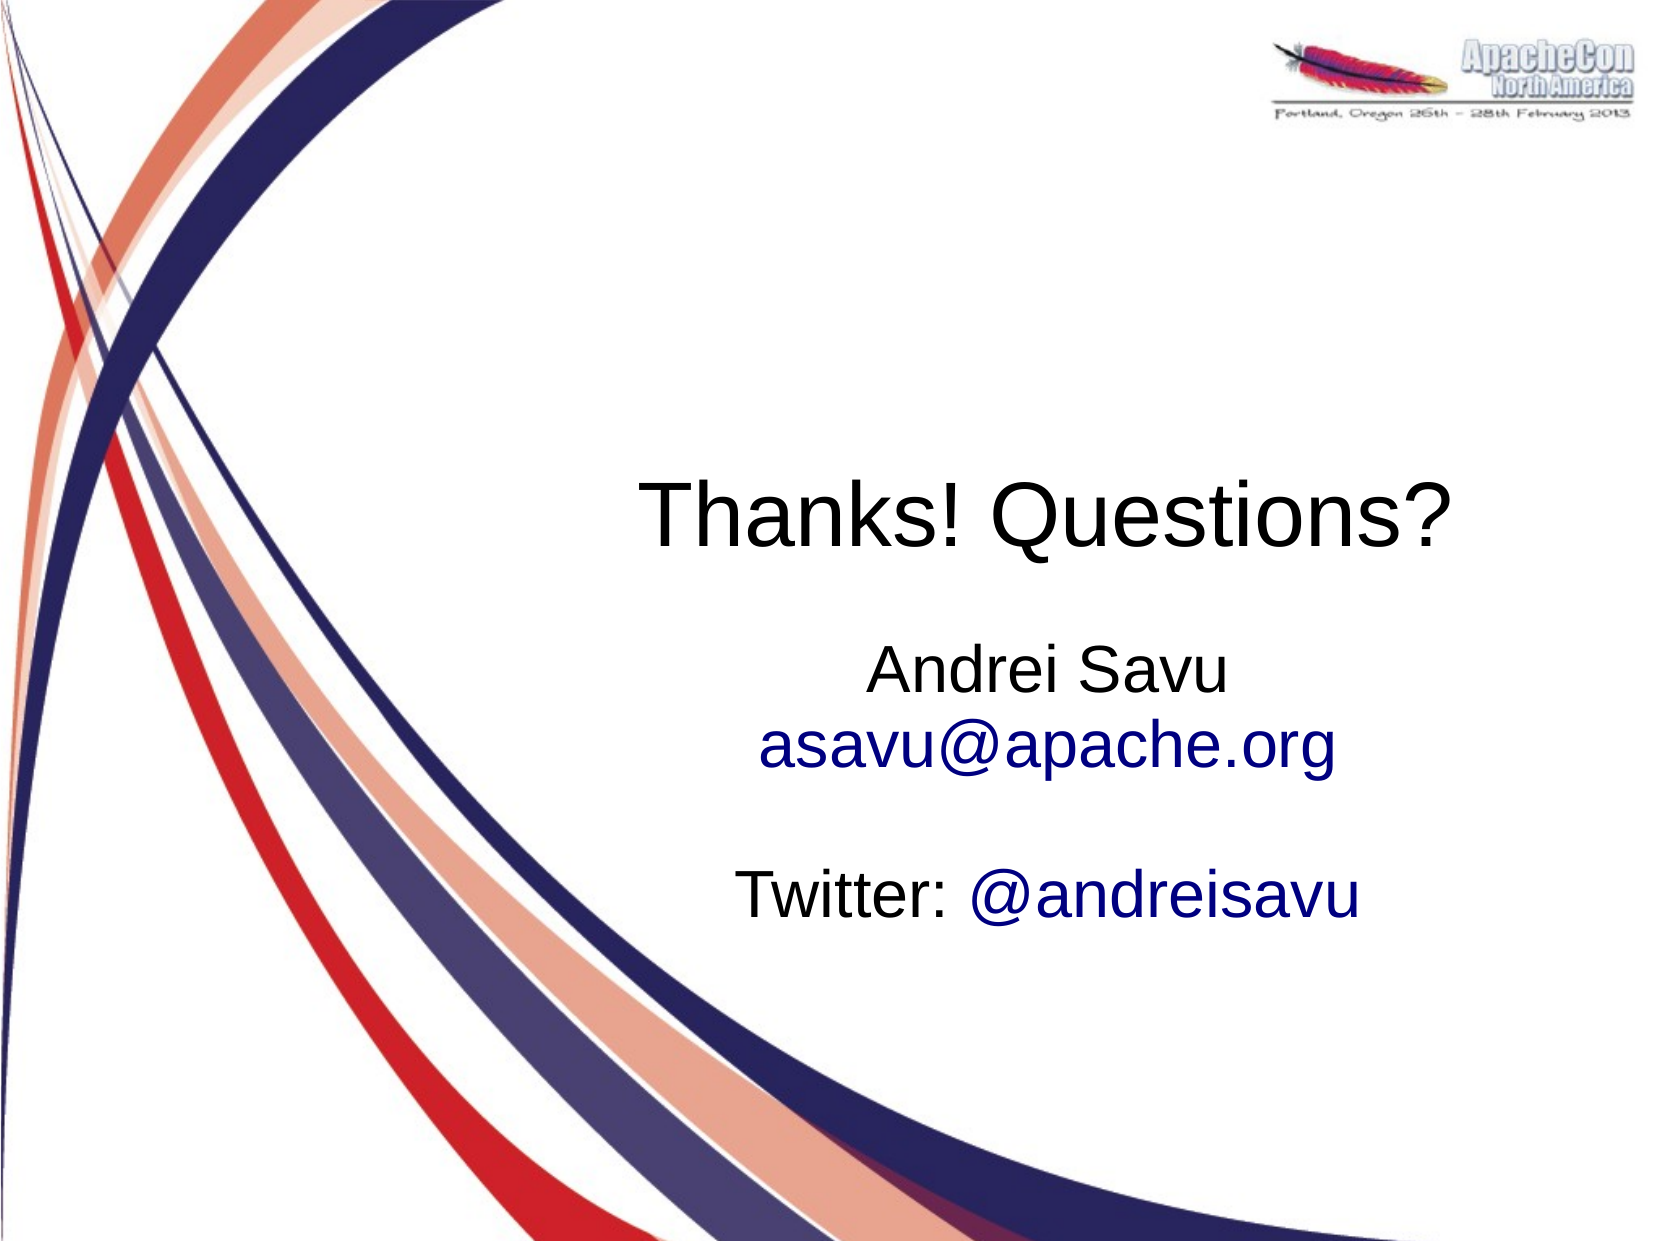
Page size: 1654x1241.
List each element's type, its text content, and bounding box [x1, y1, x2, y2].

picture [0, 0, 1654, 1241]
title Thanks! Questions? [561, 414, 1531, 615]
subtitle Andrei Savu asavu@apache.org Twitter: @andreisavu [561, 632, 1536, 931]
